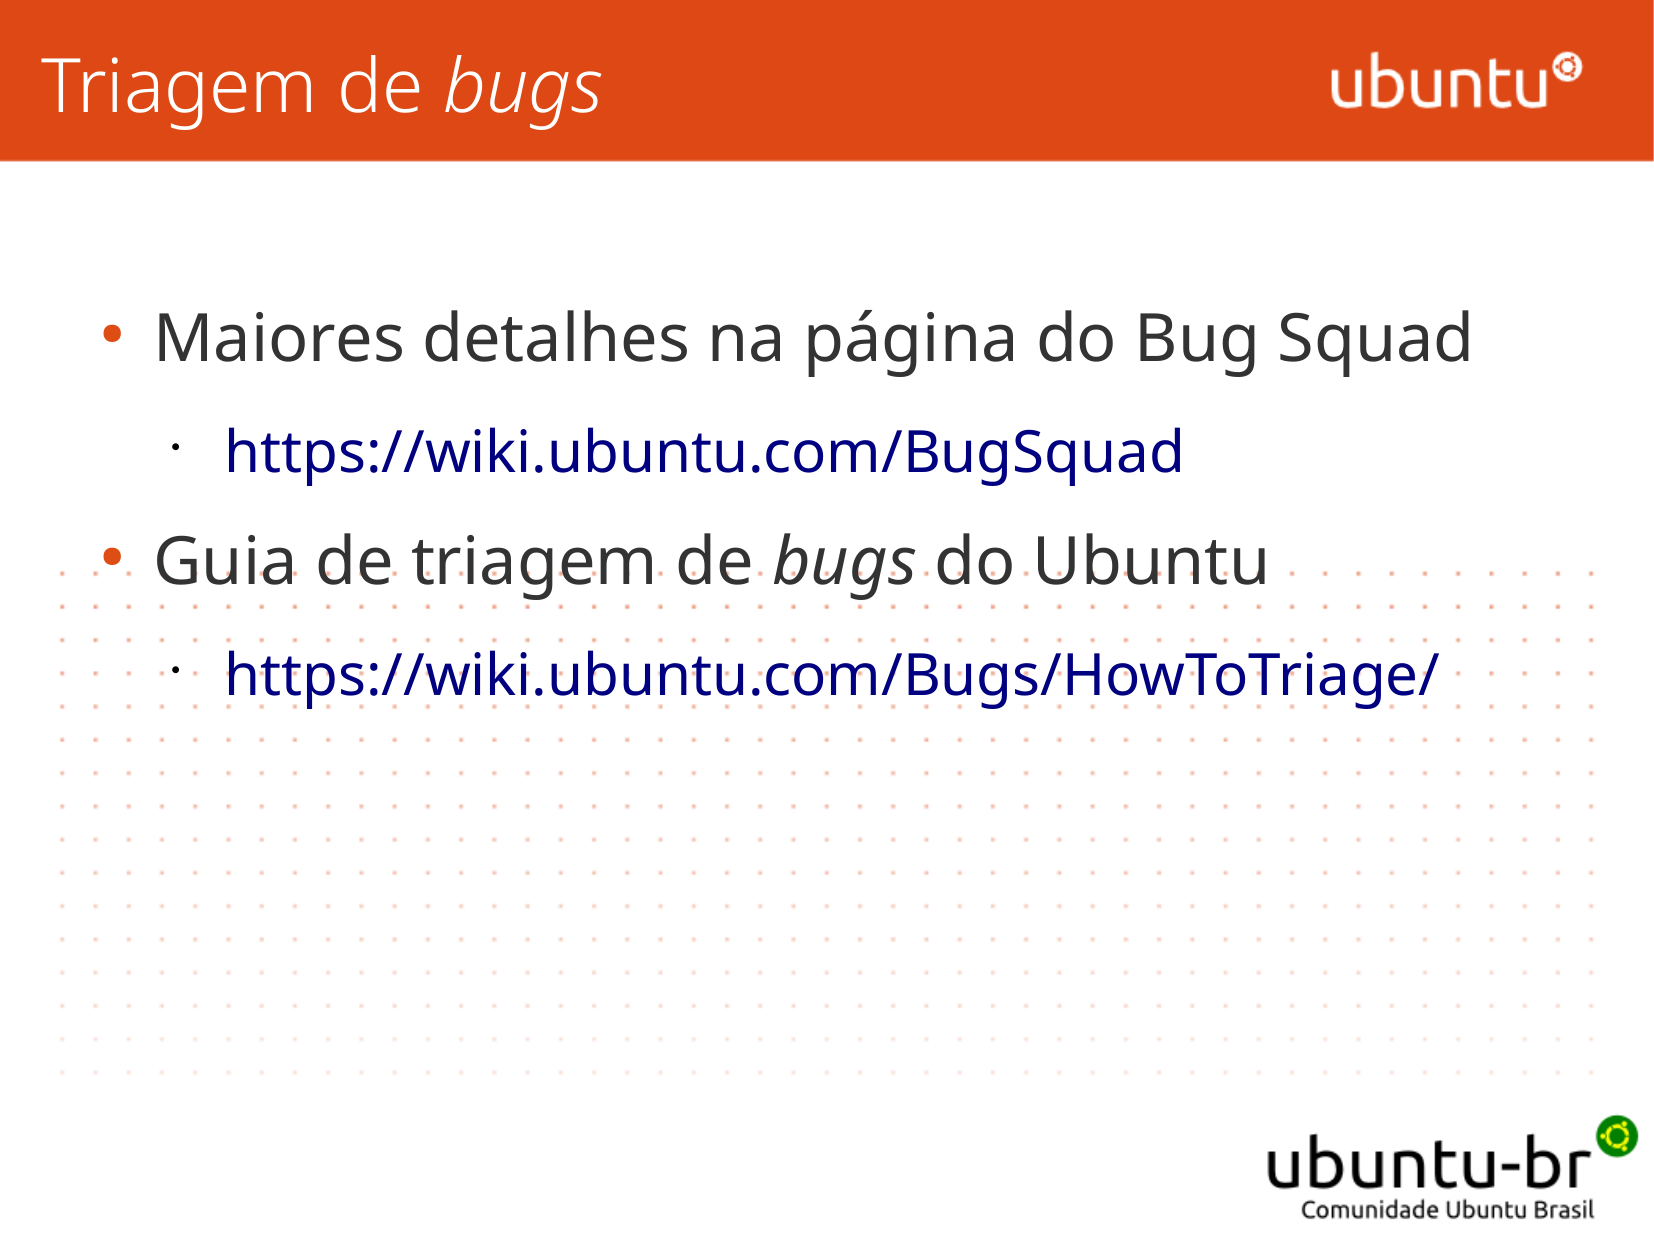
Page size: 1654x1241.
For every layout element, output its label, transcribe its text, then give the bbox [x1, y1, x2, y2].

picture [0, 0, 1654, 1241]
title Triagem de bugs [41, 31, 1300, 136]
list Maiores detalhes na página do Bug Squad https://wiki.ubuntu.com/BugSquad Guia de triagem de bugs do Ubuntu https://wiki.ubuntu.com/Bugs/HowToTriage/ [82, 290, 1538, 1010]
